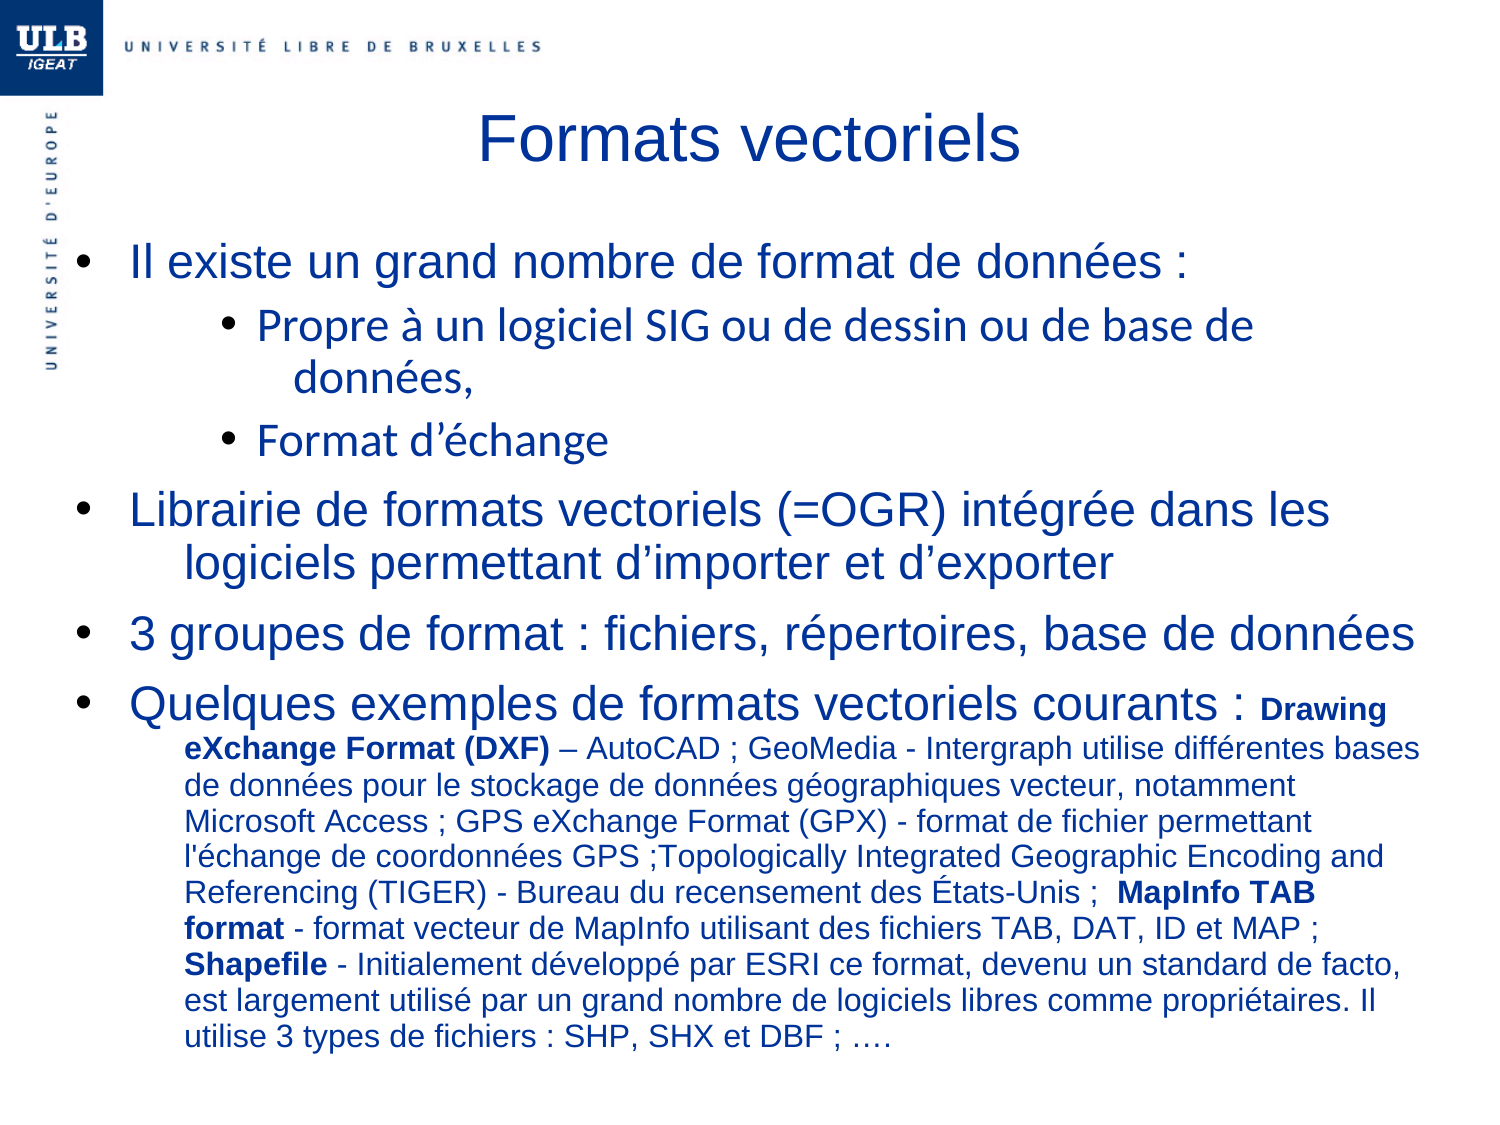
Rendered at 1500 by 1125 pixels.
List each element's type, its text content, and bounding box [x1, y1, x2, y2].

title Formats vectoriels [75, 28, 1425, 235]
list Il existe un grand nombre de format de données : Propre à un logiciel SIG ou de dessin ou de base de données, Format d’échange Librairie de formats vectoriels (=OGR) intégrée dans les logiciels permettant d’importer et d’exporter 3 groupes de format : fichiers, répertoires, base de données Quelques exemples de formats vectoriels courants : Drawing eXchange Format (DXF) – AutoCAD ; GeoMedia - Intergraph utilise différentes bases de données pour le stockage de données géographiques vecteur, notamment Microsoft Access ; GPS eXchange Format (GPX) - format de fichier permettant l'échange de coordonnées GPS ;Topologically Integrated Geographic Encoding and Referencing (TIGER) - Bureau du recensement des États-Unis ; MapInfo TAB format - format vecteur de MapInfo utilisant des fichiers TAB, DAT, ID et MAP ; Shapefile - Initialement développé par ESRI ce format, devenu un standard de facto, est largement utilisé par un grand nombre de logiciels libres comme propriétaires. Il utilise 3 types de fichiers : SHP, SHX et DBF ; …. [75, 235, 1425, 1069]
picture [0, 0, 1500, 1125]
